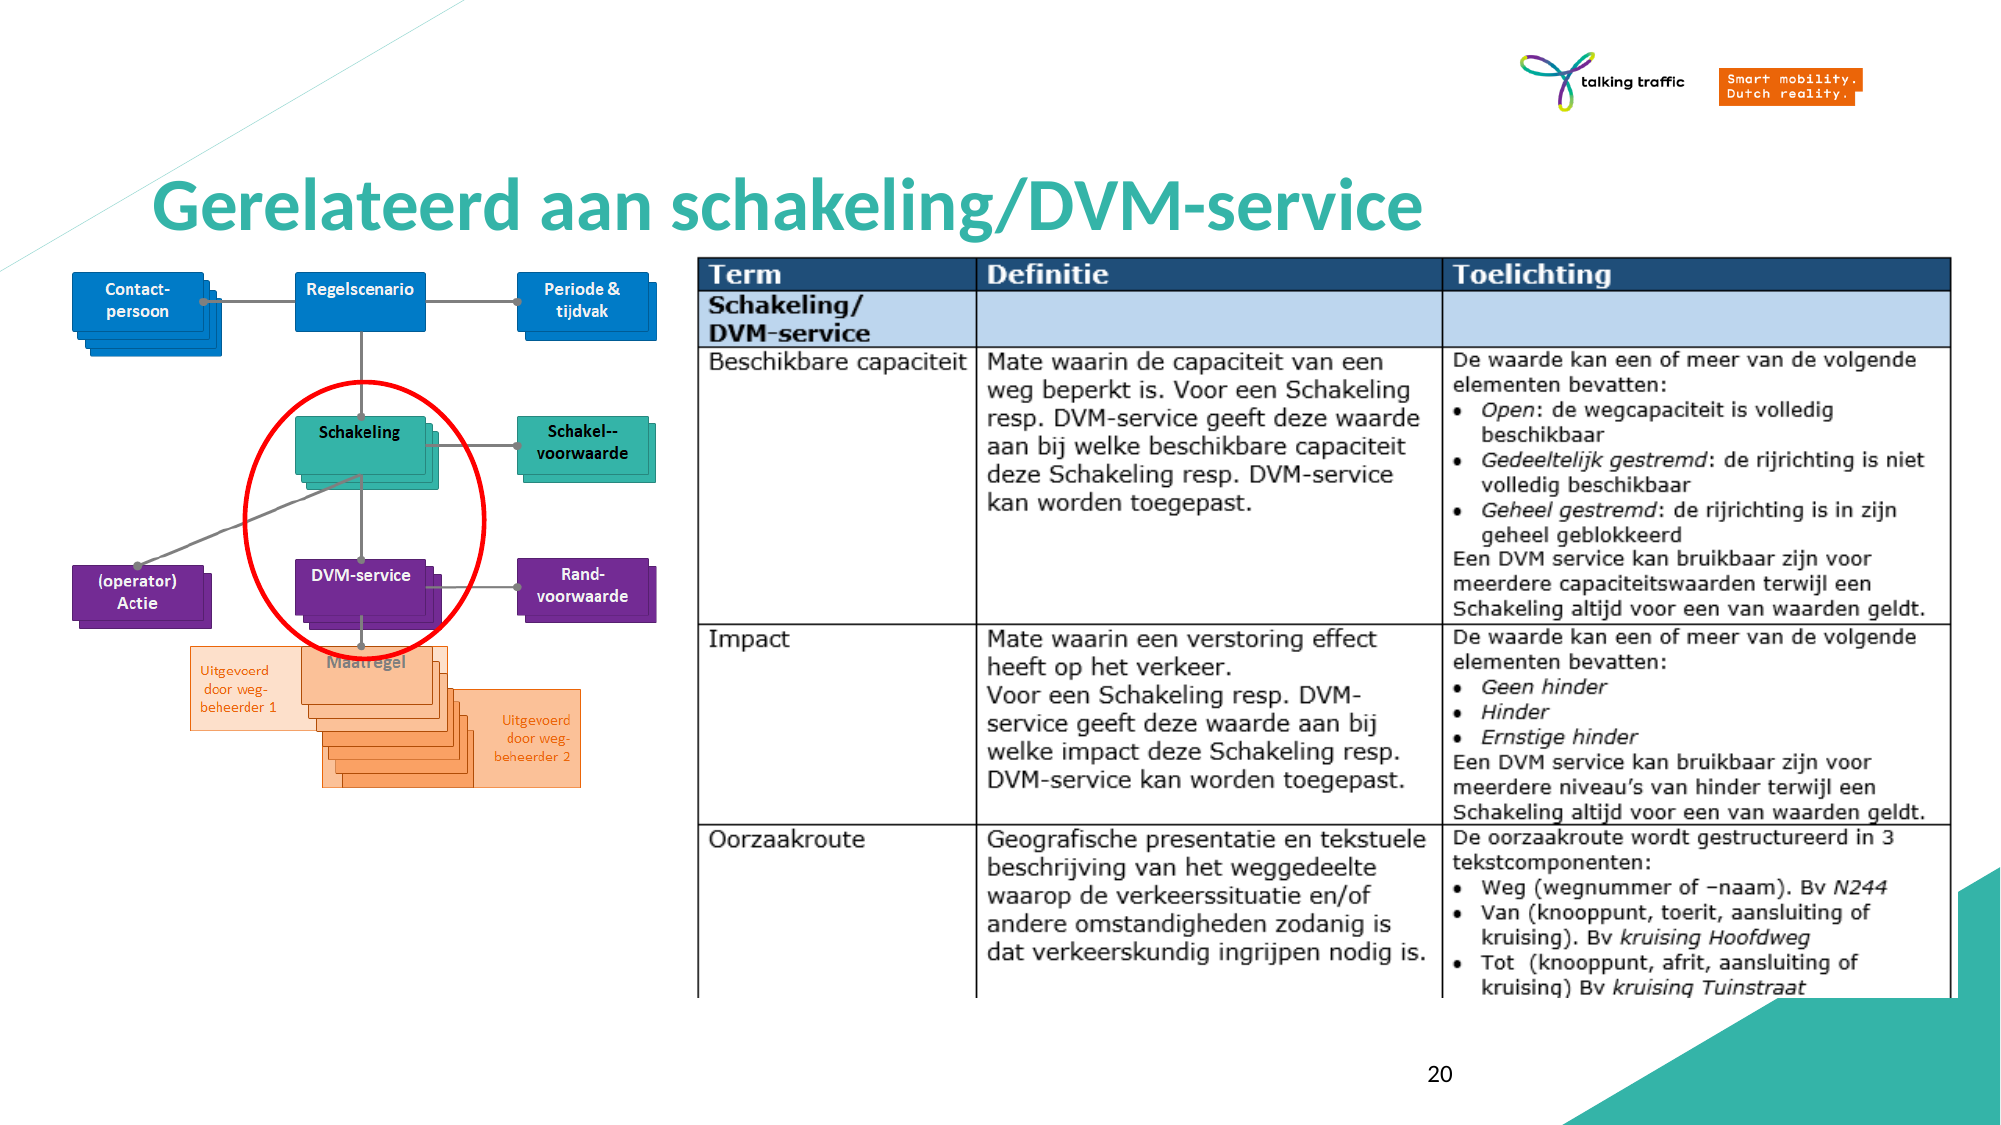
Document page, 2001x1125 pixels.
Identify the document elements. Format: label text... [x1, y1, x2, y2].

picture [72, 270, 657, 788]
title Gerelateerd aan schakeling/DVM-service [137, 165, 1863, 332]
picture [693, 248, 1958, 998]
text_box 20 [1412, 1042, 1863, 1103]
